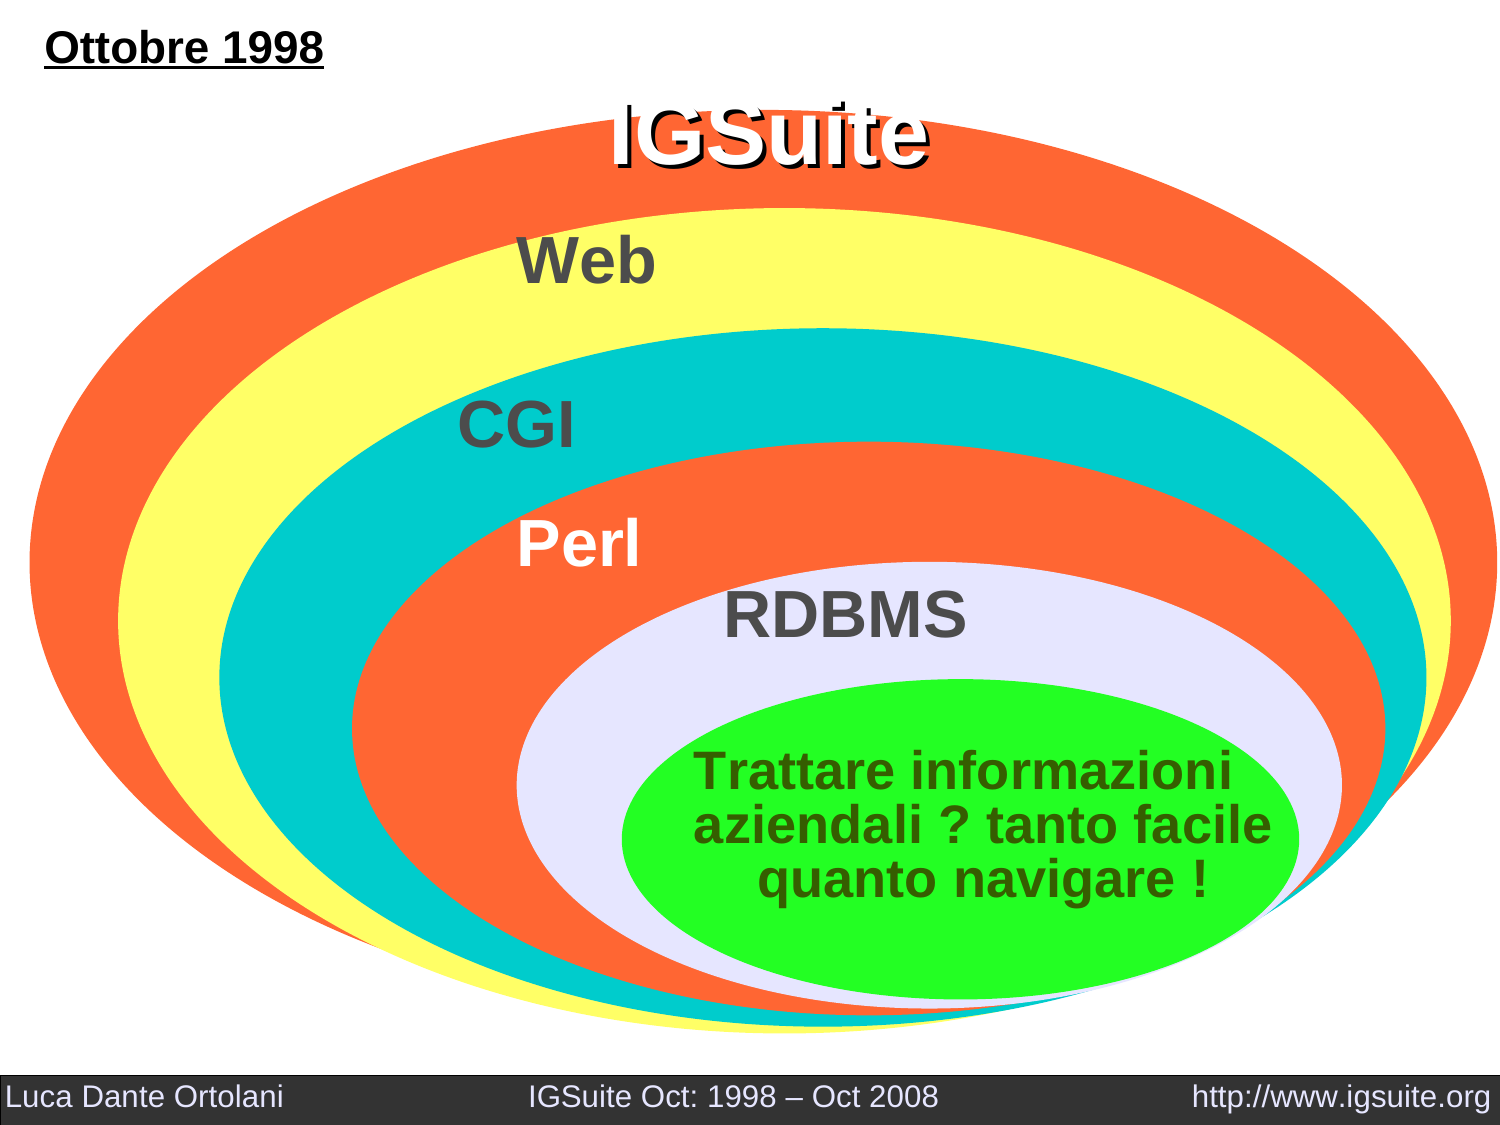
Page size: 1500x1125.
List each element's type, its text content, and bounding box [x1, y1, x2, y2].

text_box [29, 122, 1498, 1034]
text_box IGSuite [593, 103, 945, 237]
text_box Trattare informazioni aziendali ? tanto facile quanto navigare ! [679, 738, 1288, 950]
text_box Perl [501, 519, 691, 621]
text_box RDBMS [708, 590, 984, 692]
text_box CGI [442, 401, 592, 502]
text_box Luca Dante Ortolani IGSuite Oct: 1998 – Oct 2008 http://www.igsuite.org [0, 1075, 1500, 1125]
text_box Ottobre 1998 [29, 29, 340, 96]
text_box Web [501, 236, 673, 338]
